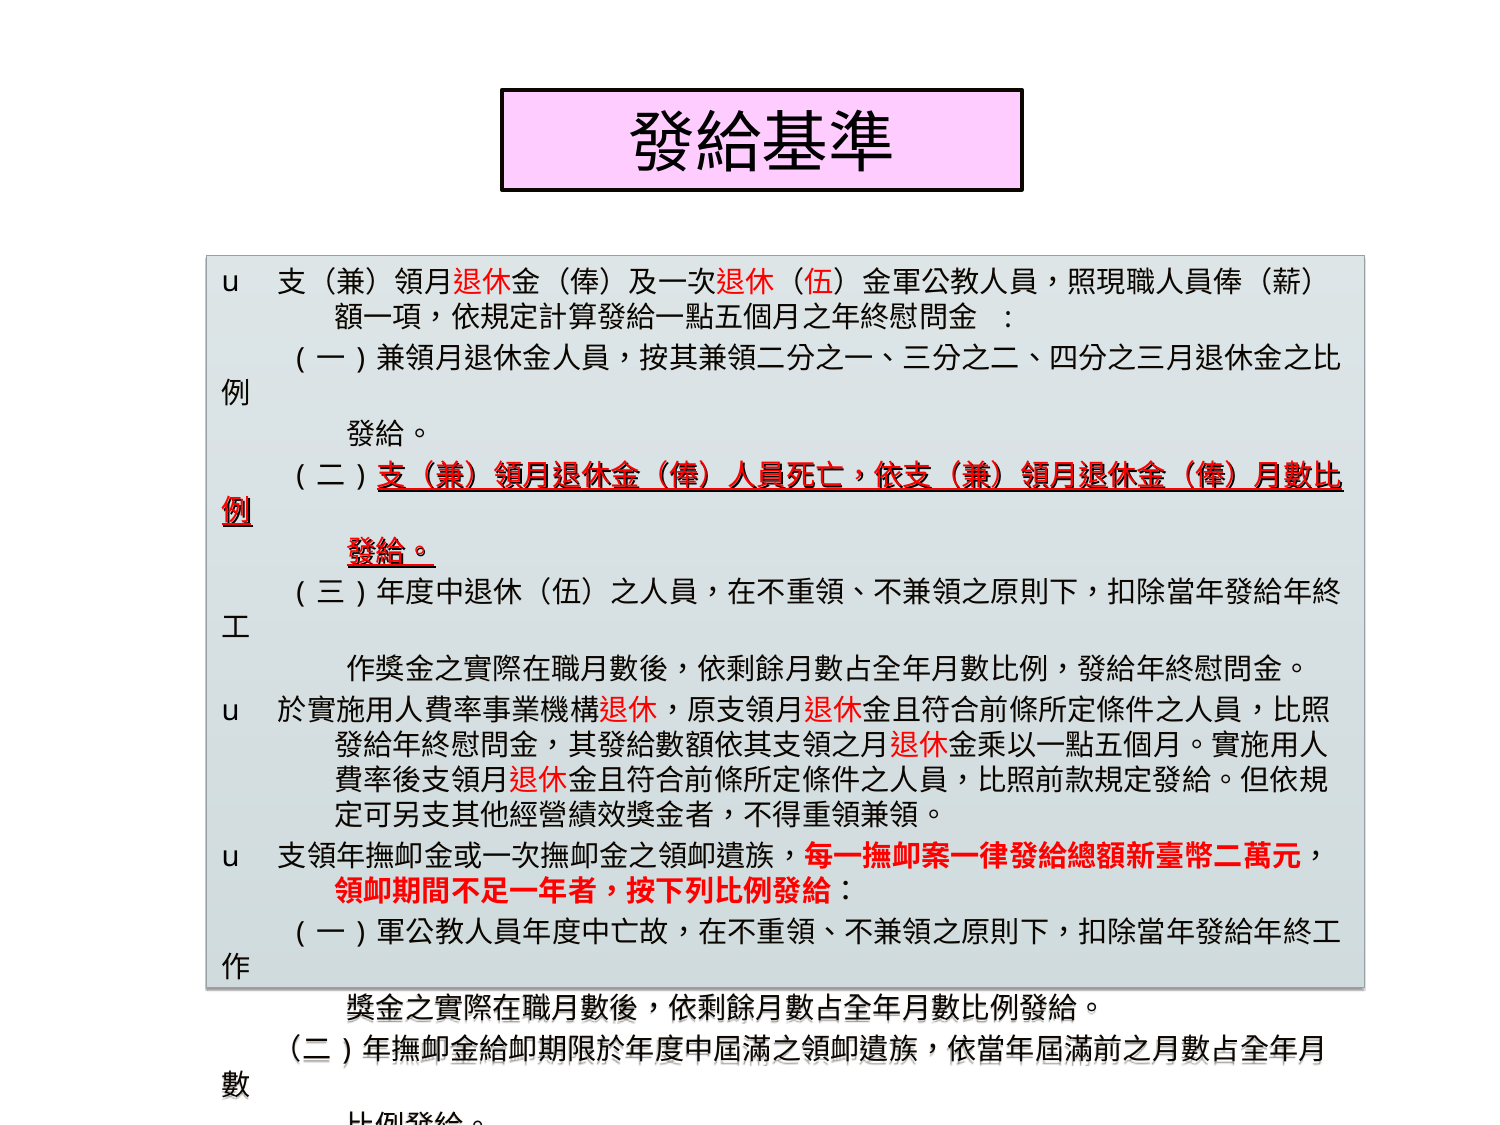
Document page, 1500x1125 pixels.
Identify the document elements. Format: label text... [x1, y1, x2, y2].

text_box 支（兼）領月退休金（俸）及一次退休（伍）金軍公教人員，照現職人員俸（薪）額一項，依規定計算發給一點五個月之年終慰問金 : (一)兼領月退休金人員，按其兼領二分之一、三分之二、四分之三月退休金之比例 發給。 (二)支（兼）領月退休金（俸）人員死亡，依支（兼）領月退休金（俸）月數比例 發給。 (三)年度中退休（伍）之人員，在不重領、不兼領之原則下，扣除當年發給年終工 作獎金之實際在職月數後，依剩餘月數占全年月數比例，發給年終慰問金。 於實施用人費率事業機構退休，原支領月退休金且符合前條所定條件之人員，比照發給年終慰問金，其發給數額依其支領之月退休金乘以一點五個月。實施用人費率後支領月退休金且符合前條所定條件之人員，比照前款規定發給。但依規定可另支其他經營績效獎金者，不得重領兼領。 支領年撫卹金或一次撫卹金之領卹遺族，每一撫卹案一律發給總額新臺幣二萬元，領卹期間不足一年者，按下列比例發給： (一)軍公教人員年度中亡故，在不重領、不兼領之原則下，扣除當年發給年終工作 獎金之實際在職月數後，依剩餘月數占全年月數比例發給。 （二)年撫卹金給卹期限於年度中屆滿之領卹遺族，依當年屆滿前之月數占全年月數 比例發給。 [206, 255, 1365, 988]
title 發給基準 [501, 90, 1022, 190]
